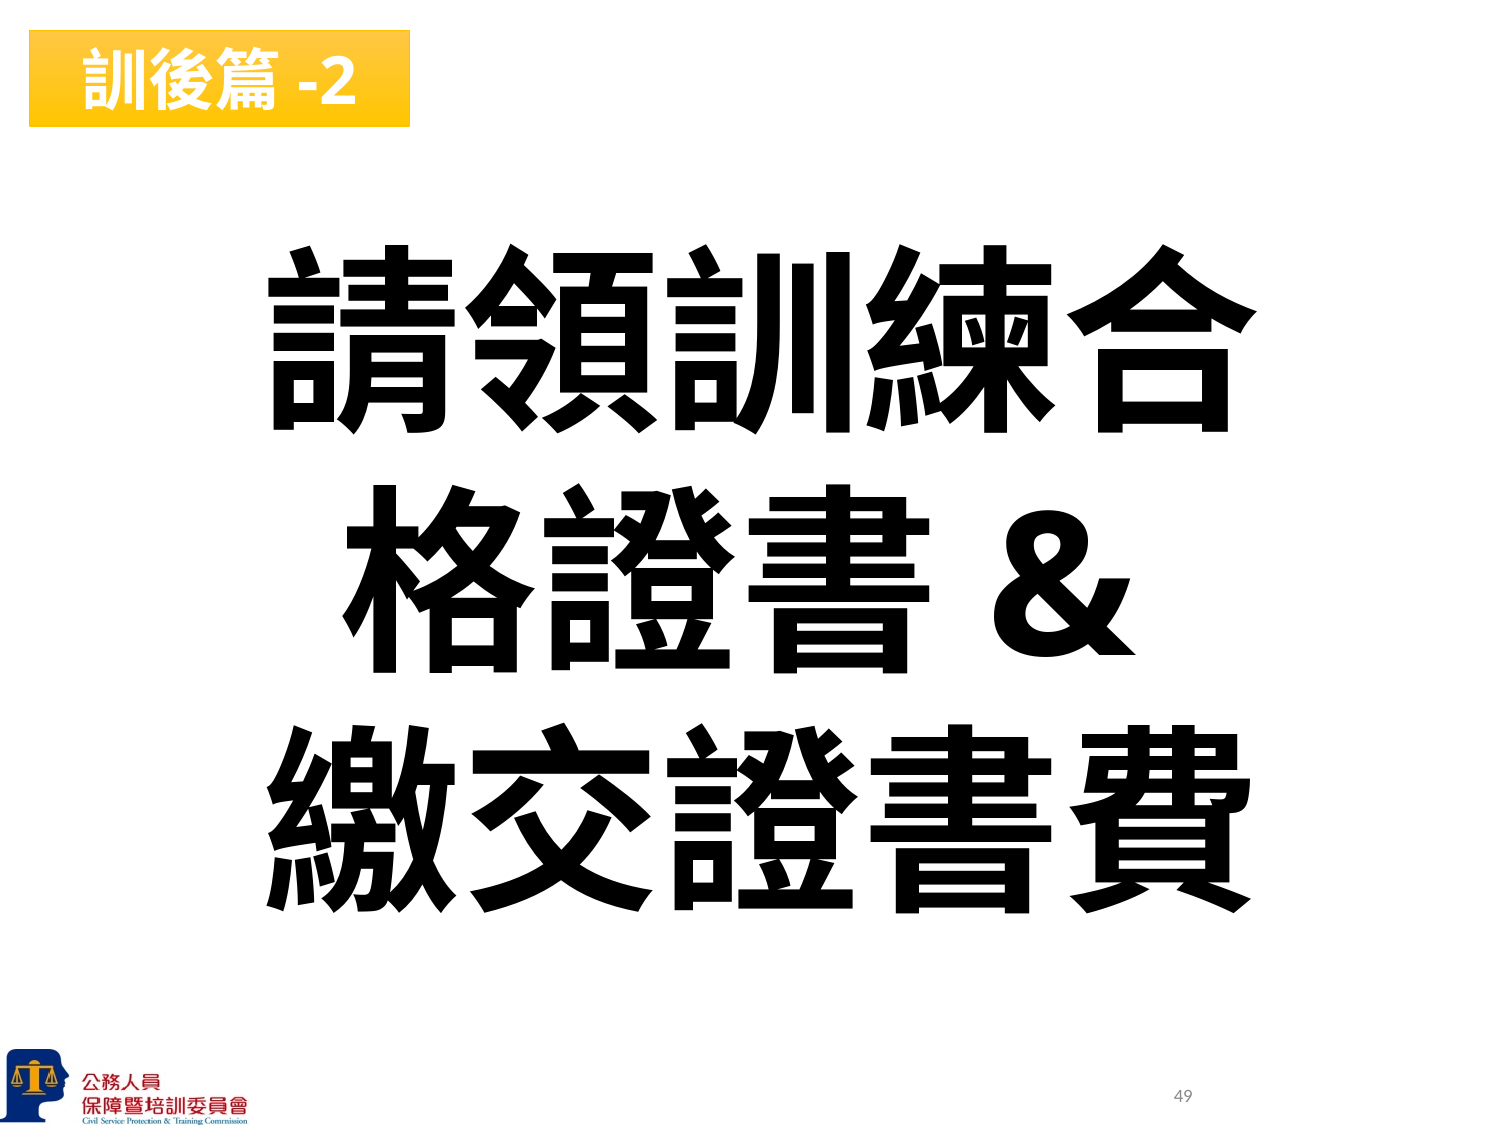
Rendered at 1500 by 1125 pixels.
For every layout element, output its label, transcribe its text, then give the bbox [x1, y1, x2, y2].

text_box 請領訓練合格證書&繳交證書費 [242, 208, 1282, 943]
text_box 訓後篇-2 [29, 31, 409, 126]
text_box 54 [1158, 1065, 1497, 1125]
